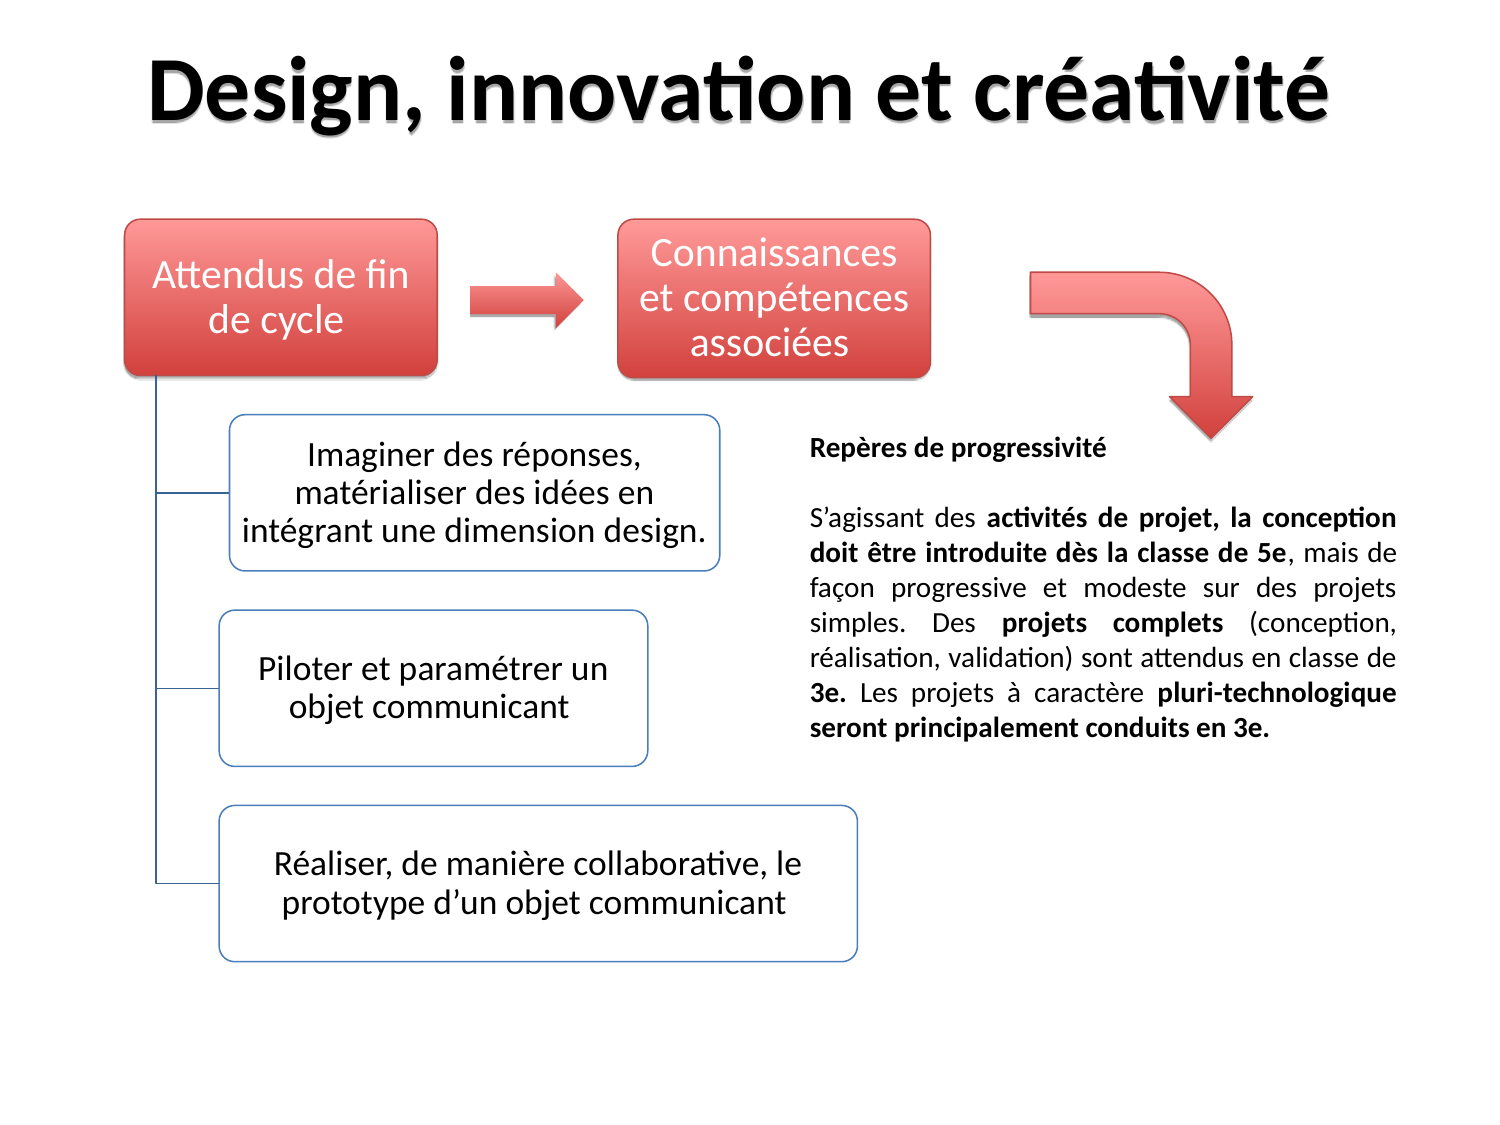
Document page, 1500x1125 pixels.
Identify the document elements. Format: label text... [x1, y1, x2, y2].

text_box Imaginer des réponses, matérialiser des idées en intégrant une dimension design. [229, 414, 720, 571]
title Design, innovation et créativité [75, 20, 1426, 148]
text_box Piloter et paramétrer un objet communicant [219, 610, 648, 767]
text_box Attendus de fin de cycle [124, 219, 438, 376]
text_box [1030, 272, 1253, 439]
text_box [470, 272, 584, 329]
text_box Connaissances et compétences associées [617, 219, 931, 378]
text_box Repères de progressivité S’agissant des activités de projet, la conception doit être introduite dès la classe de 5e, mais de façon progressive et modeste sur des projets simples. Des projets complets (conception, réalisation, validation) sont attendus en classe de 3e. Les projets à caractère pluri-technologique seront principalement conduits en 3e. [795, 421, 1416, 751]
text_box Réaliser, de manière collaborative, le prototype d’un objet communicant [219, 805, 858, 962]
